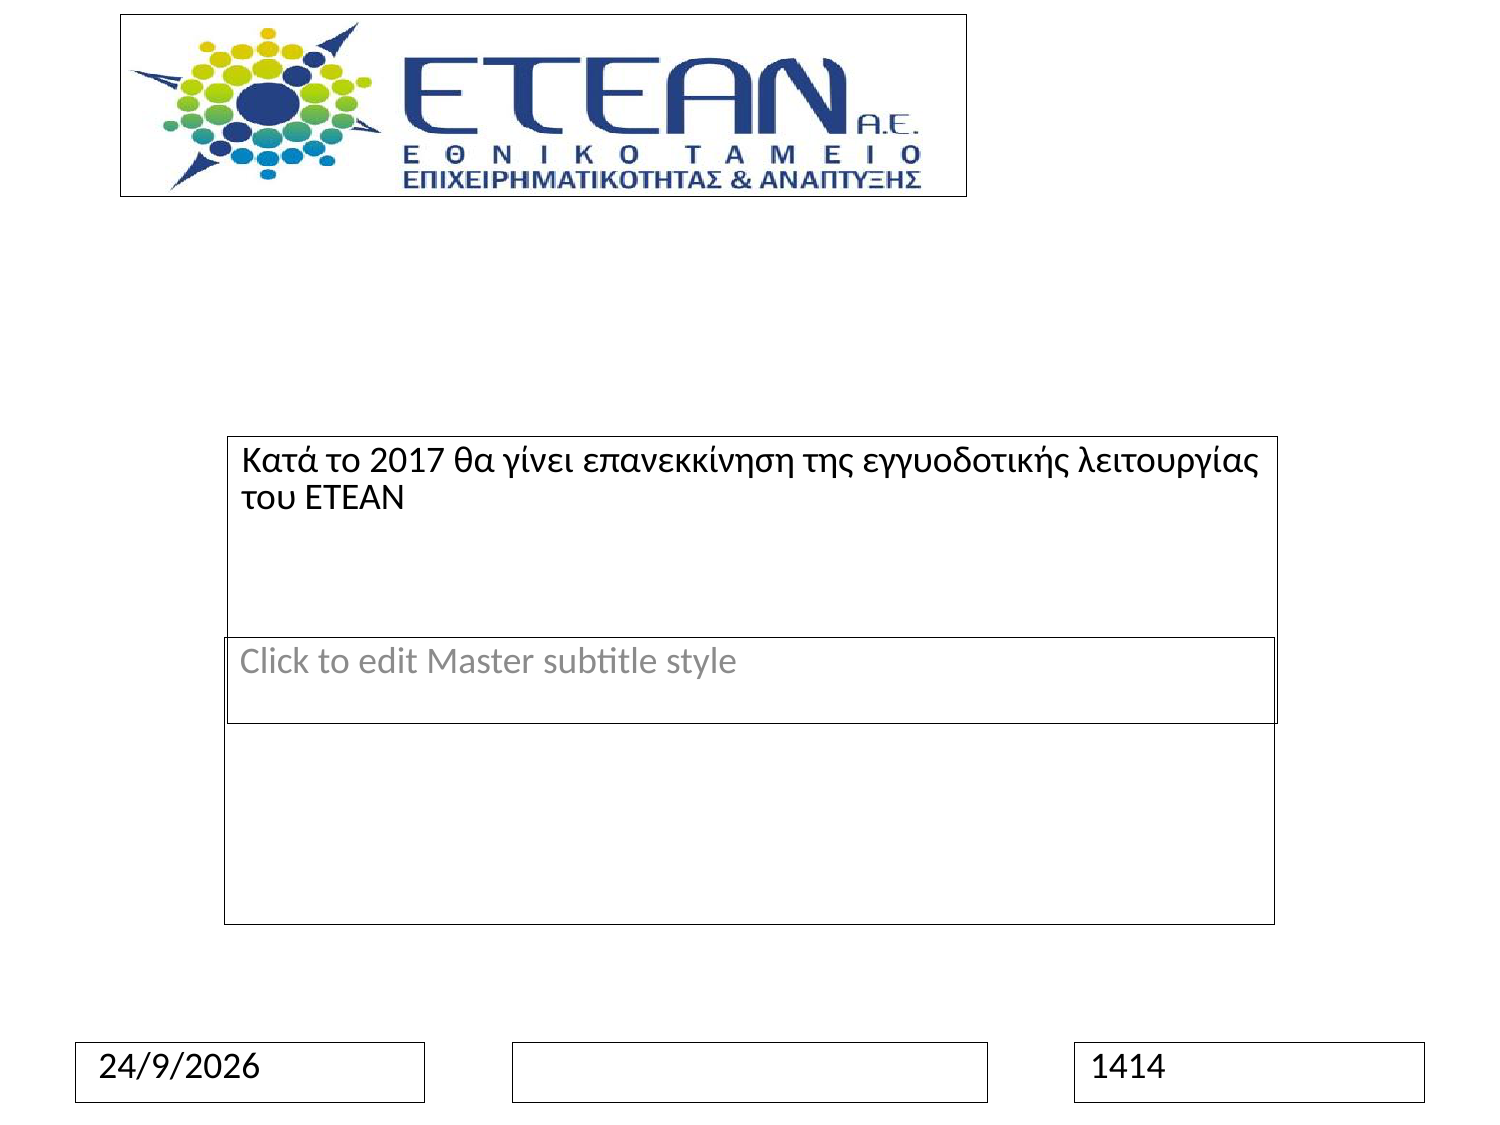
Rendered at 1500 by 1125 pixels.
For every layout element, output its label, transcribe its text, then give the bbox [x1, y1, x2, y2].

text_box Κατά το 2017 θα γίνει επανεκκίνηση της εγγυοδοτικής λειτουργίας του ΕΤΕΑΝ [227, 436, 1278, 724]
slide_number 11 [1074, 1042, 1425, 1103]
picture [121, 15, 966, 196]
